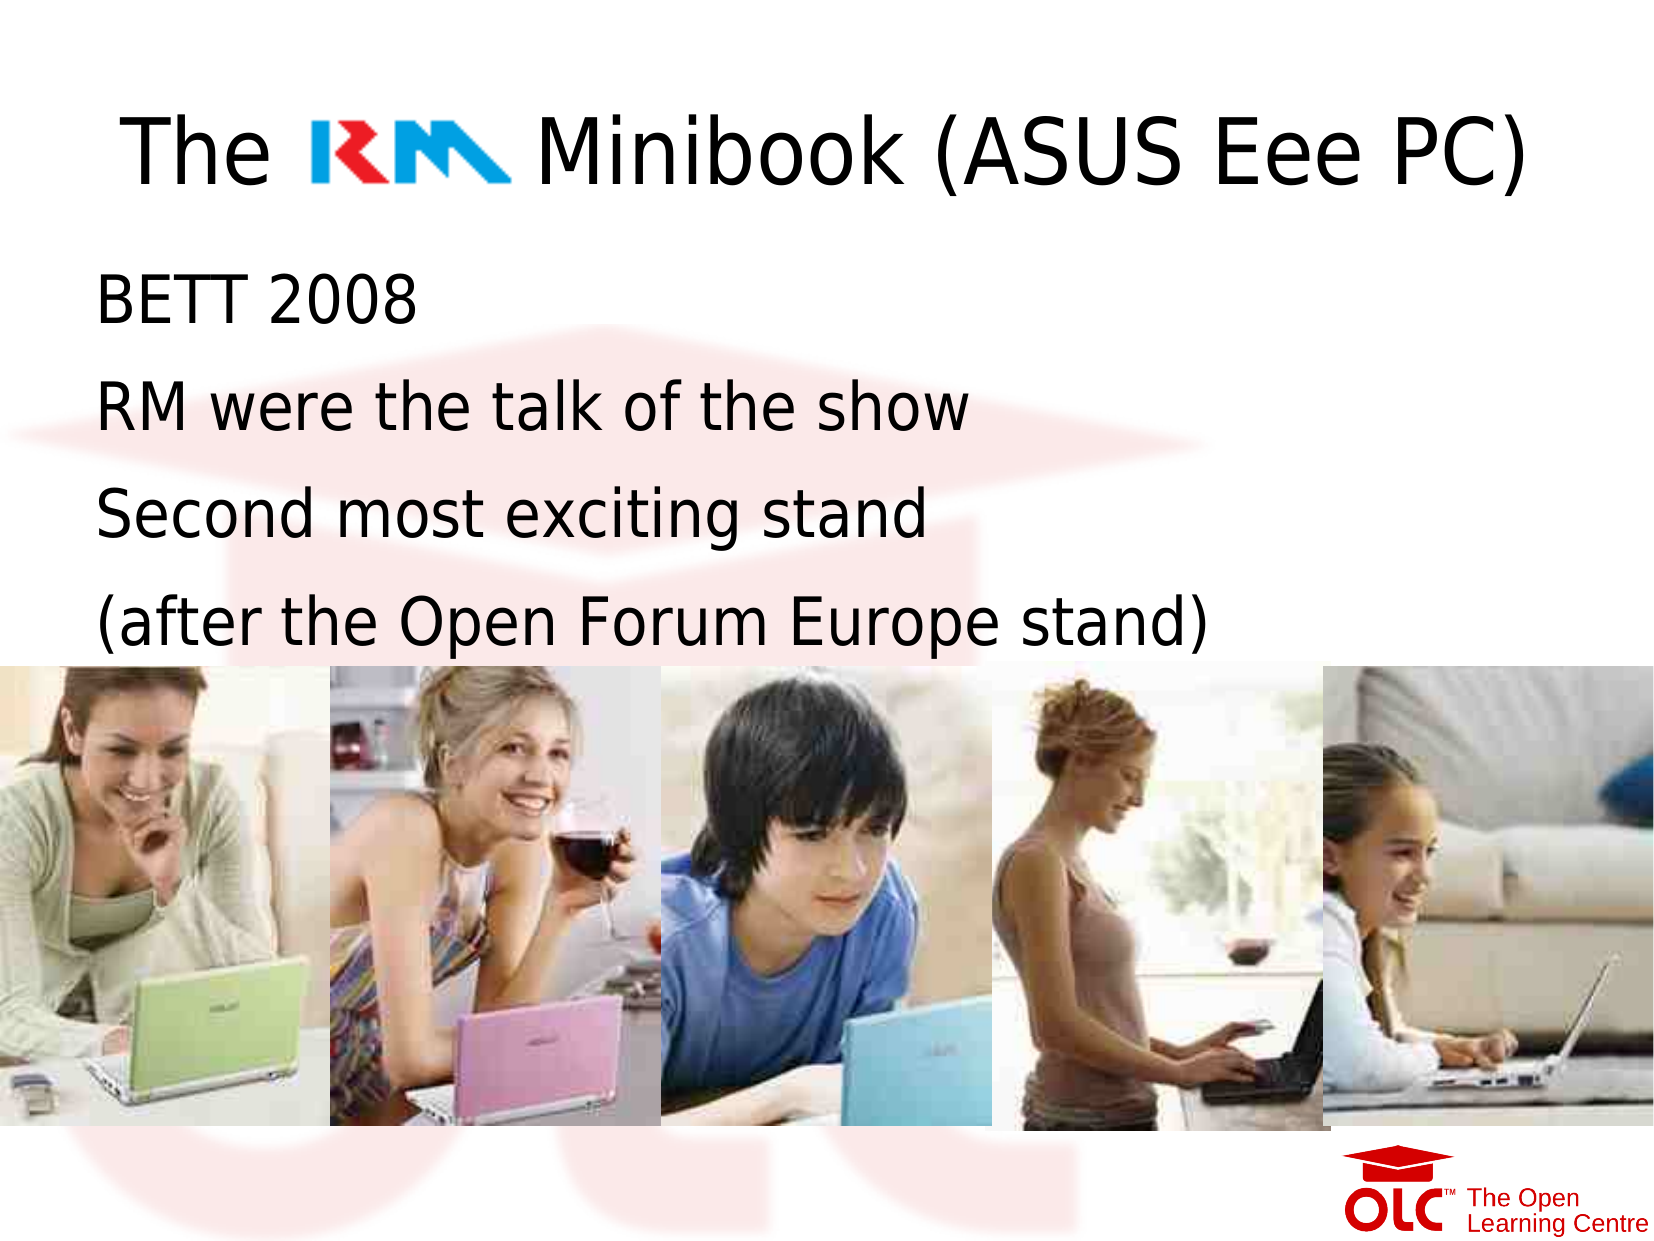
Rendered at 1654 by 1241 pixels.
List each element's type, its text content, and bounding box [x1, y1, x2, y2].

picture [1341, 1145, 1648, 1237]
picture [0, 324, 1654, 1241]
list BETT 2008 RM were the talk of the show Second most exciting stand (after the Open Forum Europe stand) [77, 261, 1567, 666]
title The Minibook (ASUS Eee PC) [82, 56, 1571, 250]
